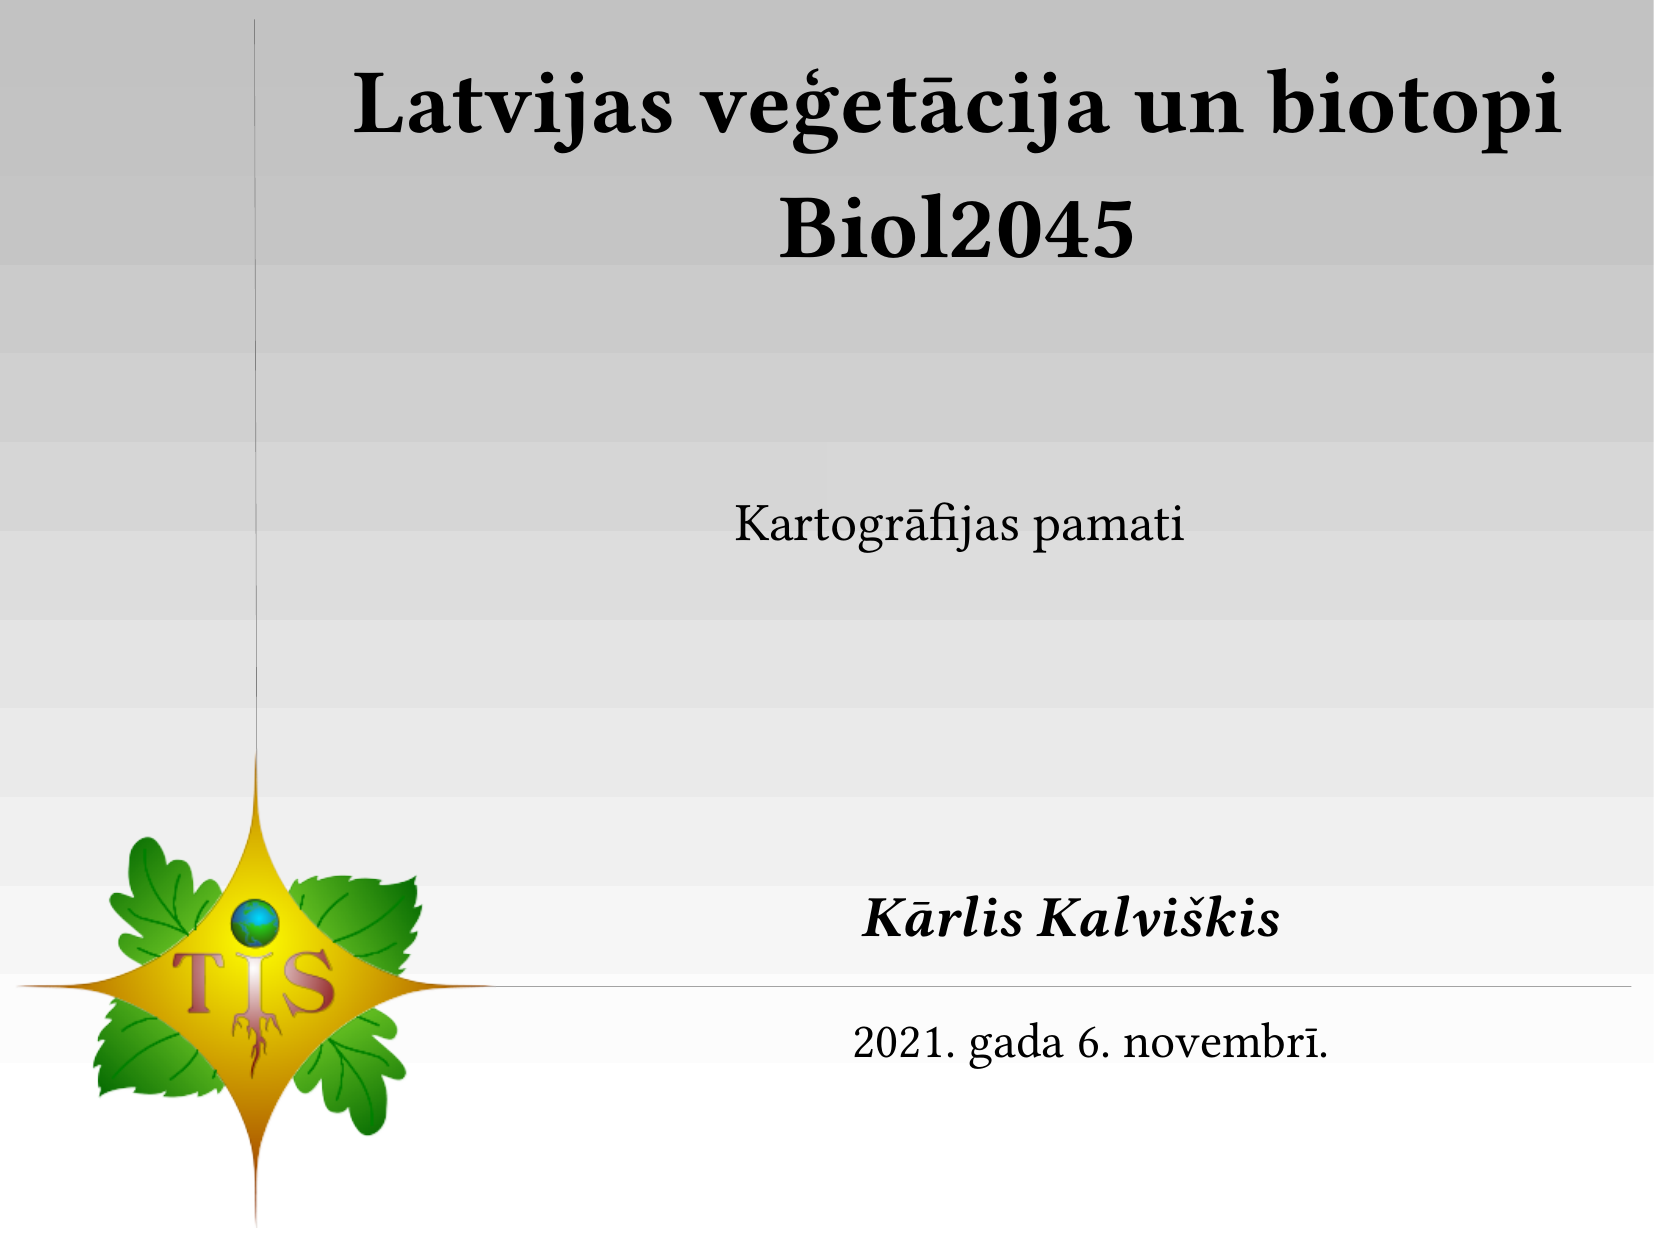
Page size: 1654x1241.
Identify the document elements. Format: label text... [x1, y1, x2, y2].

title Kartogrāfijas pamati [327, 413, 1595, 621]
picture [0, 0, 1654, 1241]
text_box Kārlis Kalviškis [485, 884, 1654, 952]
list 2021. gada 6. novembrī. [480, 1013, 1630, 1241]
